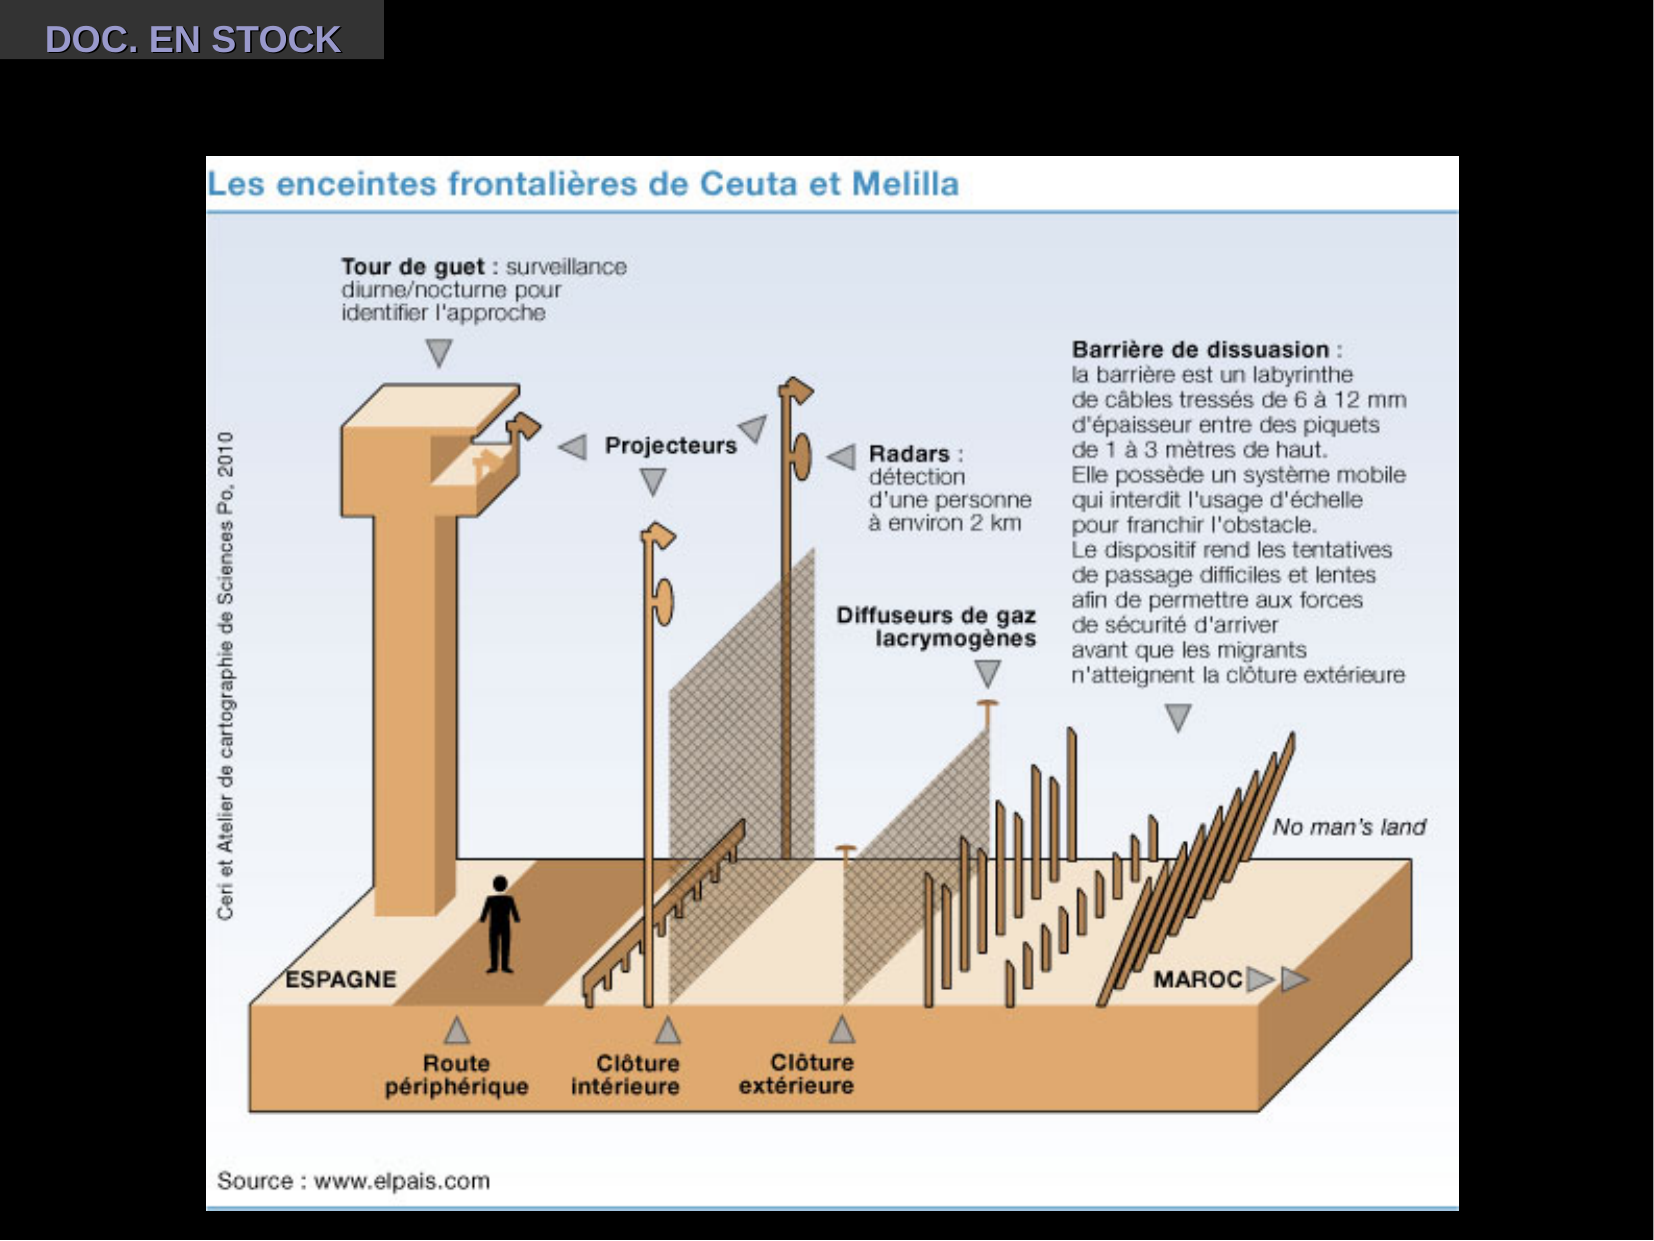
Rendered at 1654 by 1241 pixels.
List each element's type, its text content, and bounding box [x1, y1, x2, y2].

picture [206, 156, 1459, 1211]
text_box DOC. EN STOCK [0, 0, 384, 60]
